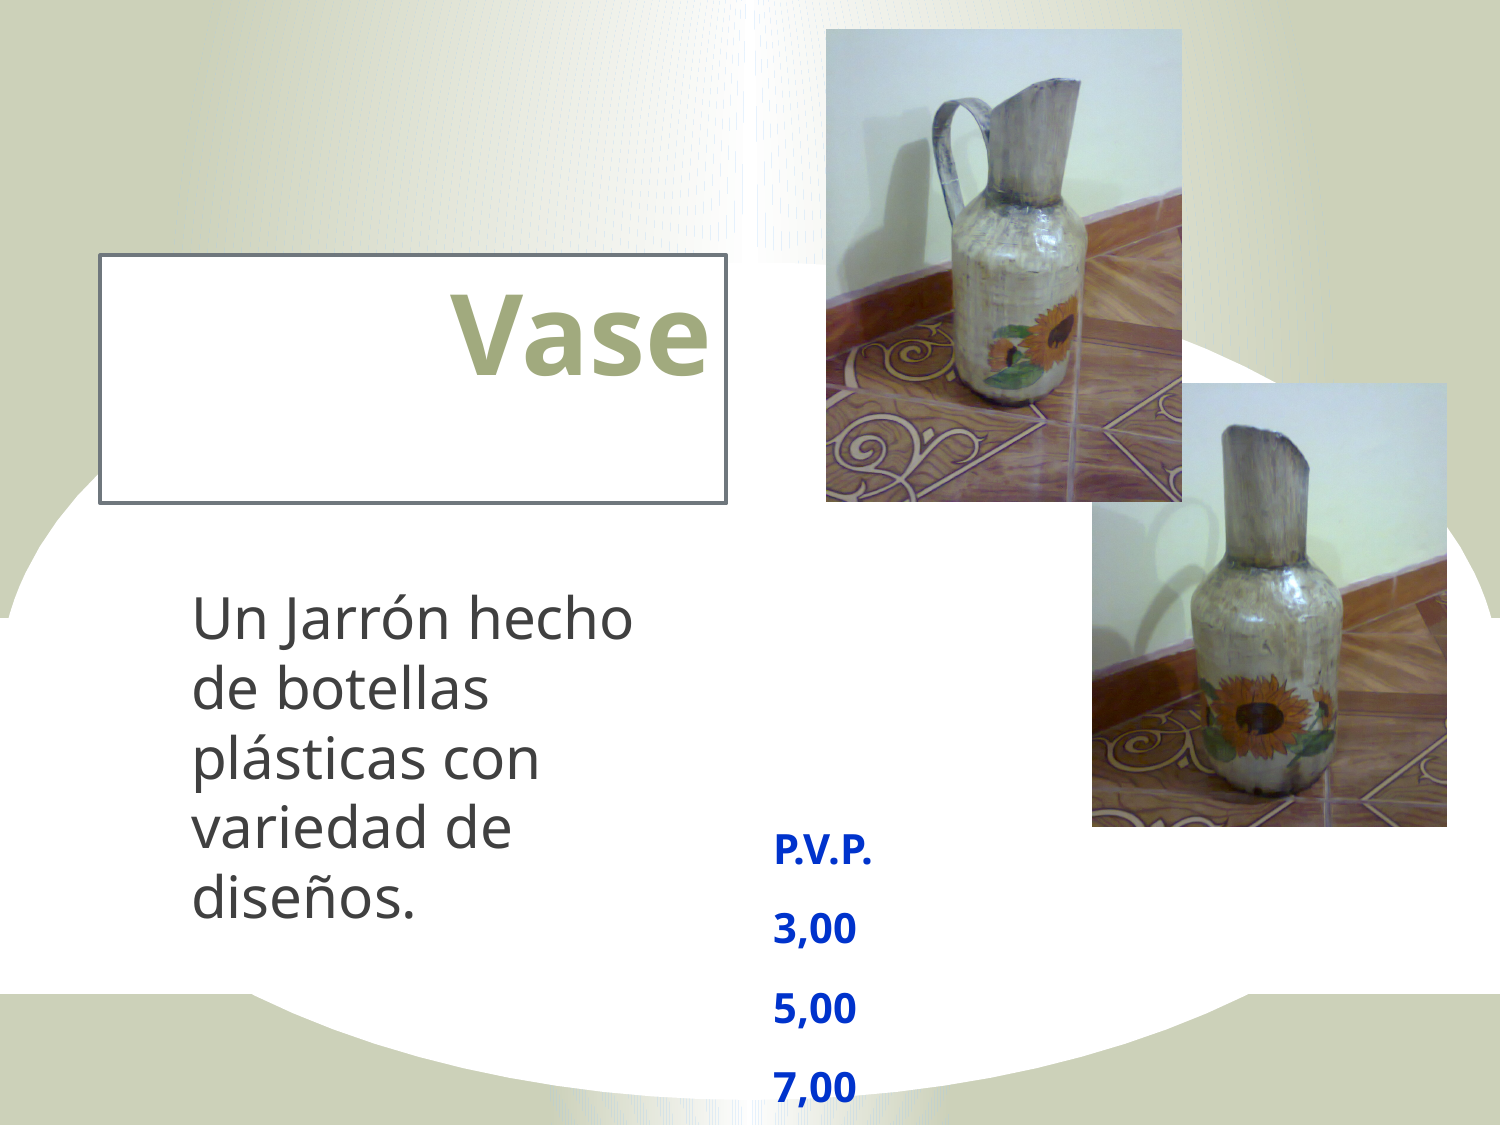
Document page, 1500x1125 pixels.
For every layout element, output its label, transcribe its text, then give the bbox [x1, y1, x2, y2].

list P.V.P. 3,00 5,00 7,00 [758, 0, 1418, 1120]
list Un Jarrón hecho de botellas plásticas con variedad de diseños. [176, 573, 733, 1125]
title Vase [100, 255, 727, 504]
picture [826, 29, 1447, 827]
